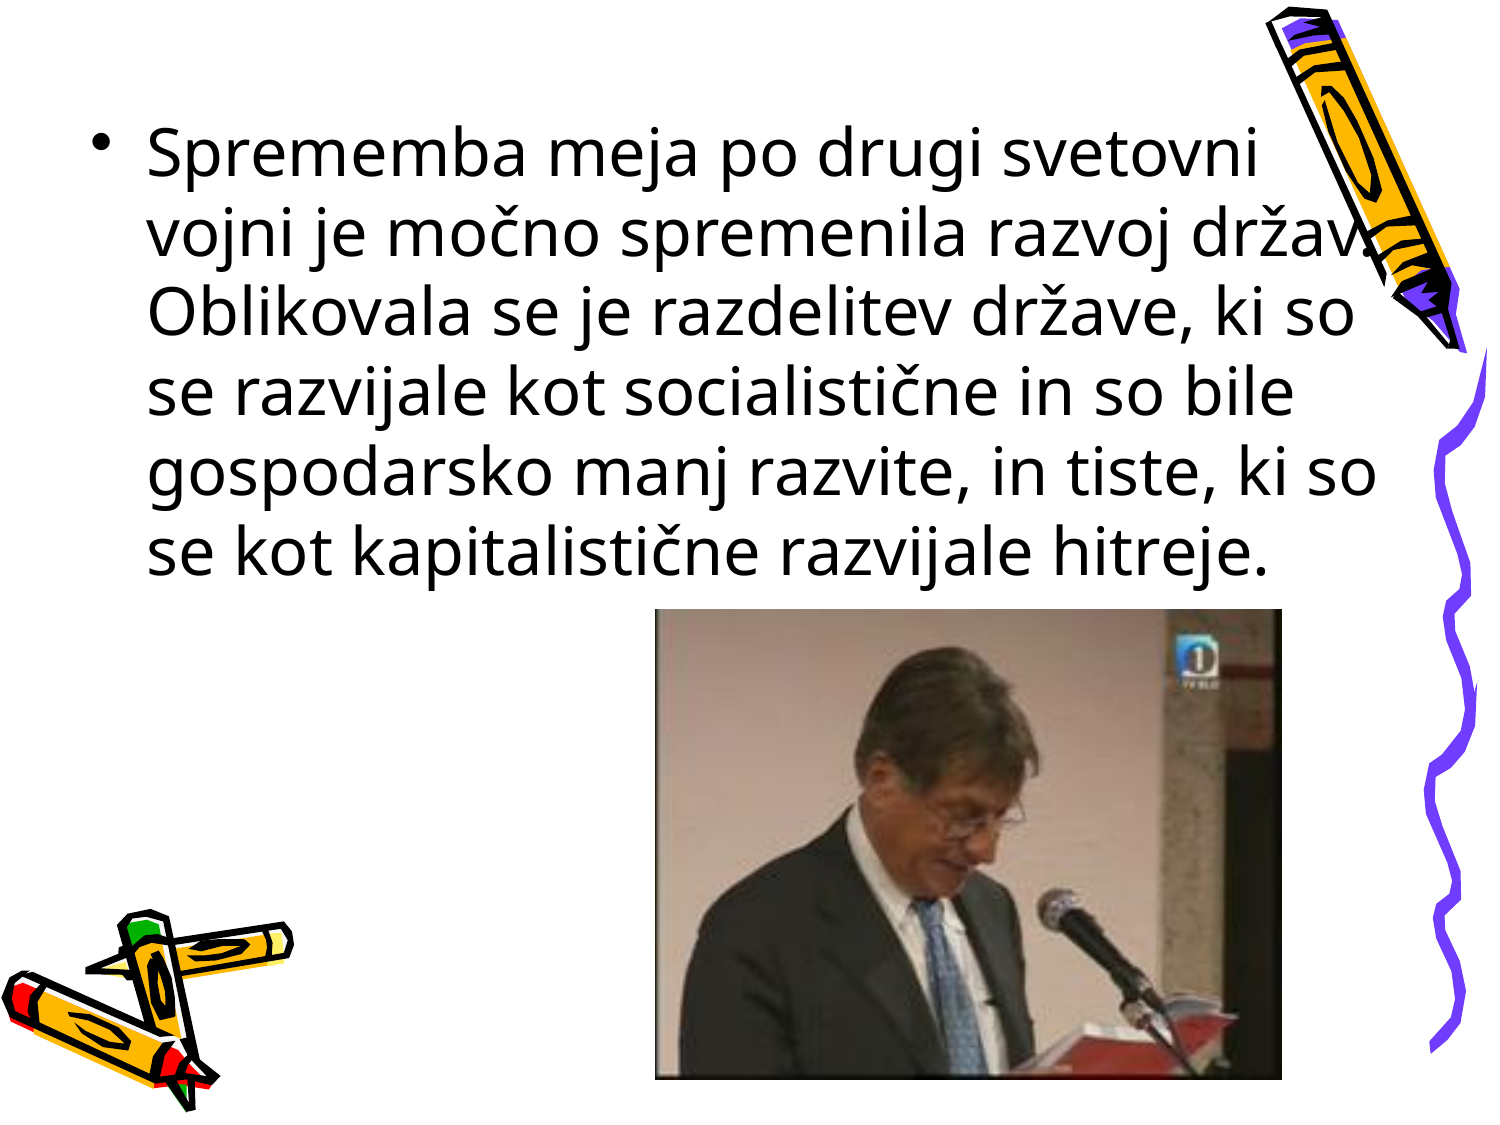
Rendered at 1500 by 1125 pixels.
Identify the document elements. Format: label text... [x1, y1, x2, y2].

list Sprememba meja po drugi svetovni vojni je močno spremenila razvoj držav. Oblikovala se je razdelitev države, ki so se razvijale kot socialistične in so bile gospodarsko manj razvite, in tiste, ki so se kot kapitalistične razvijale hitreje. [75, 101, 1425, 1005]
picture [655, 609, 1282, 1080]
